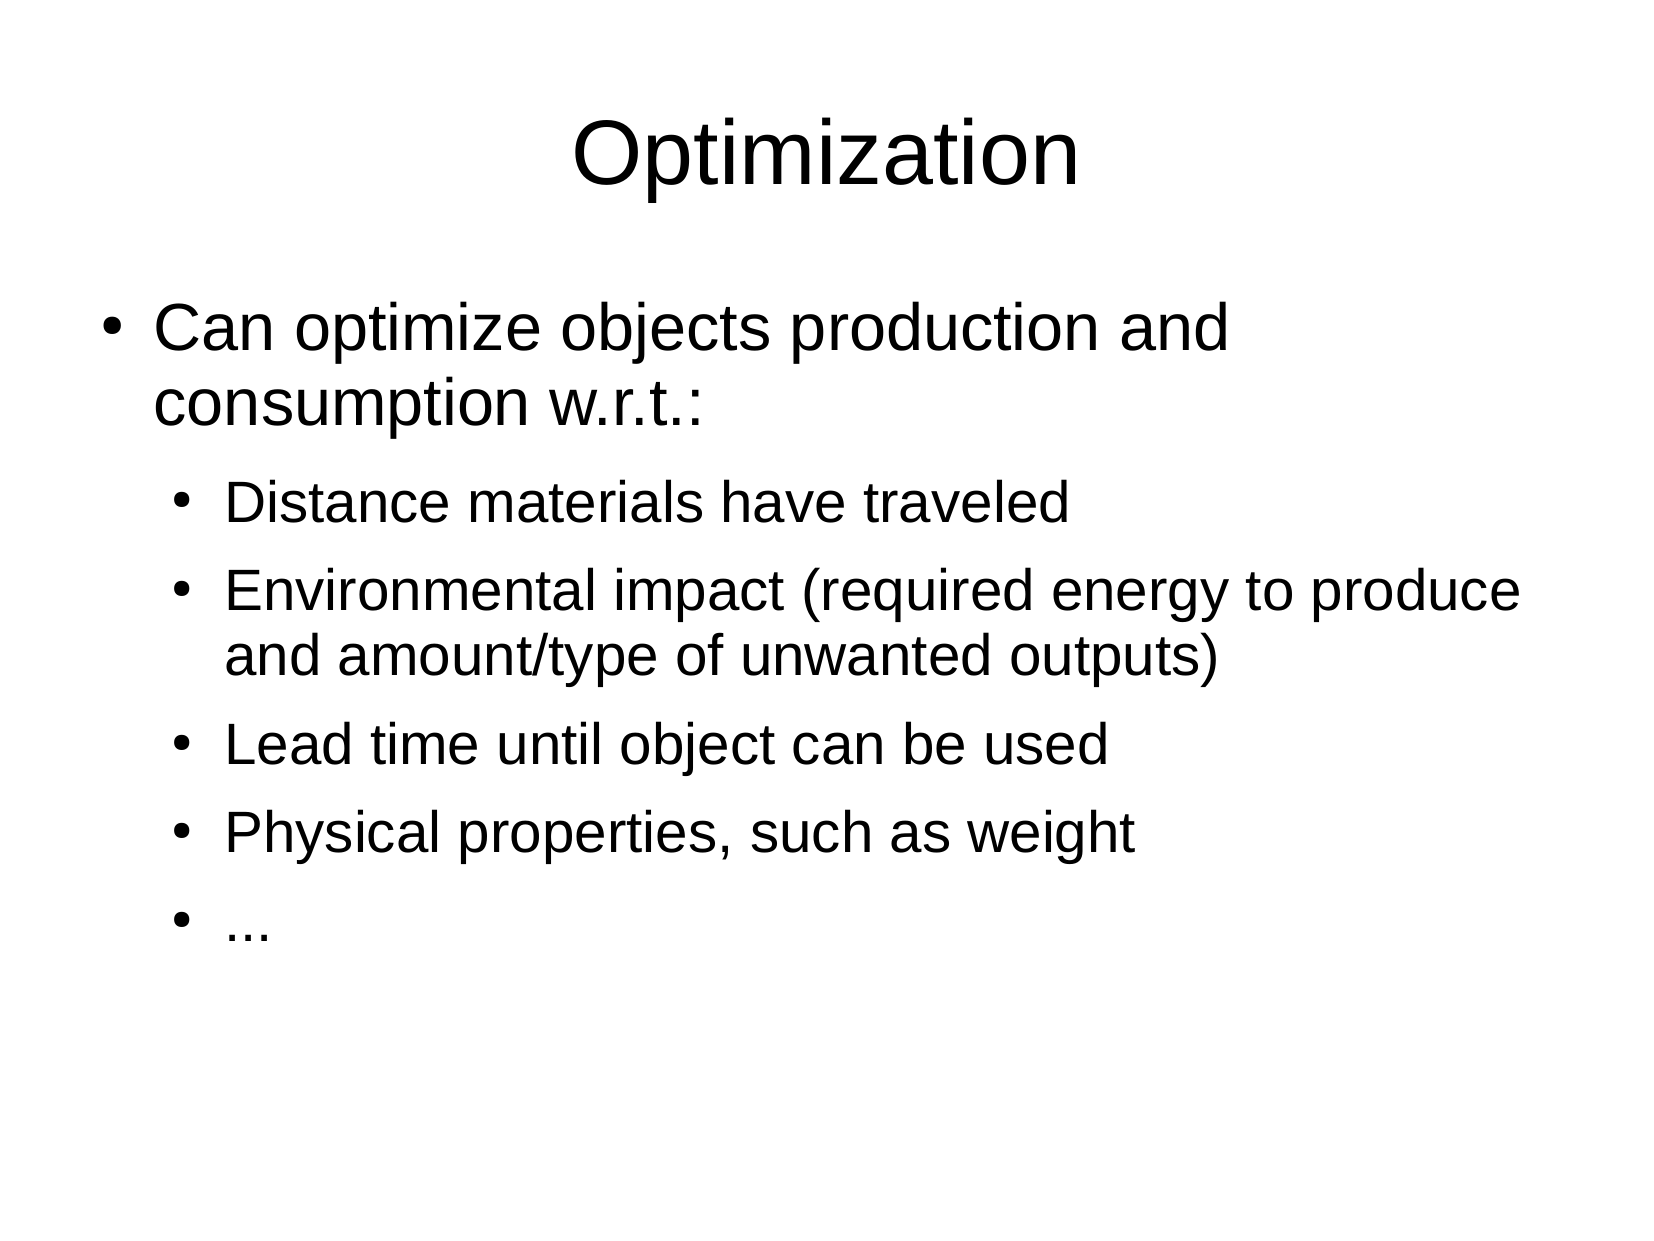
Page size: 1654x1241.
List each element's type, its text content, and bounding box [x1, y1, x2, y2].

title Optimization [82, 56, 1571, 250]
list Can optimize objects production and consumption w.r.t.: Distance materials have traveled Environmental impact (required energy to produce and amount/type of unwanted outputs) Lead time until object can be used Physical properties, such as weight ... [82, 290, 1571, 1109]
